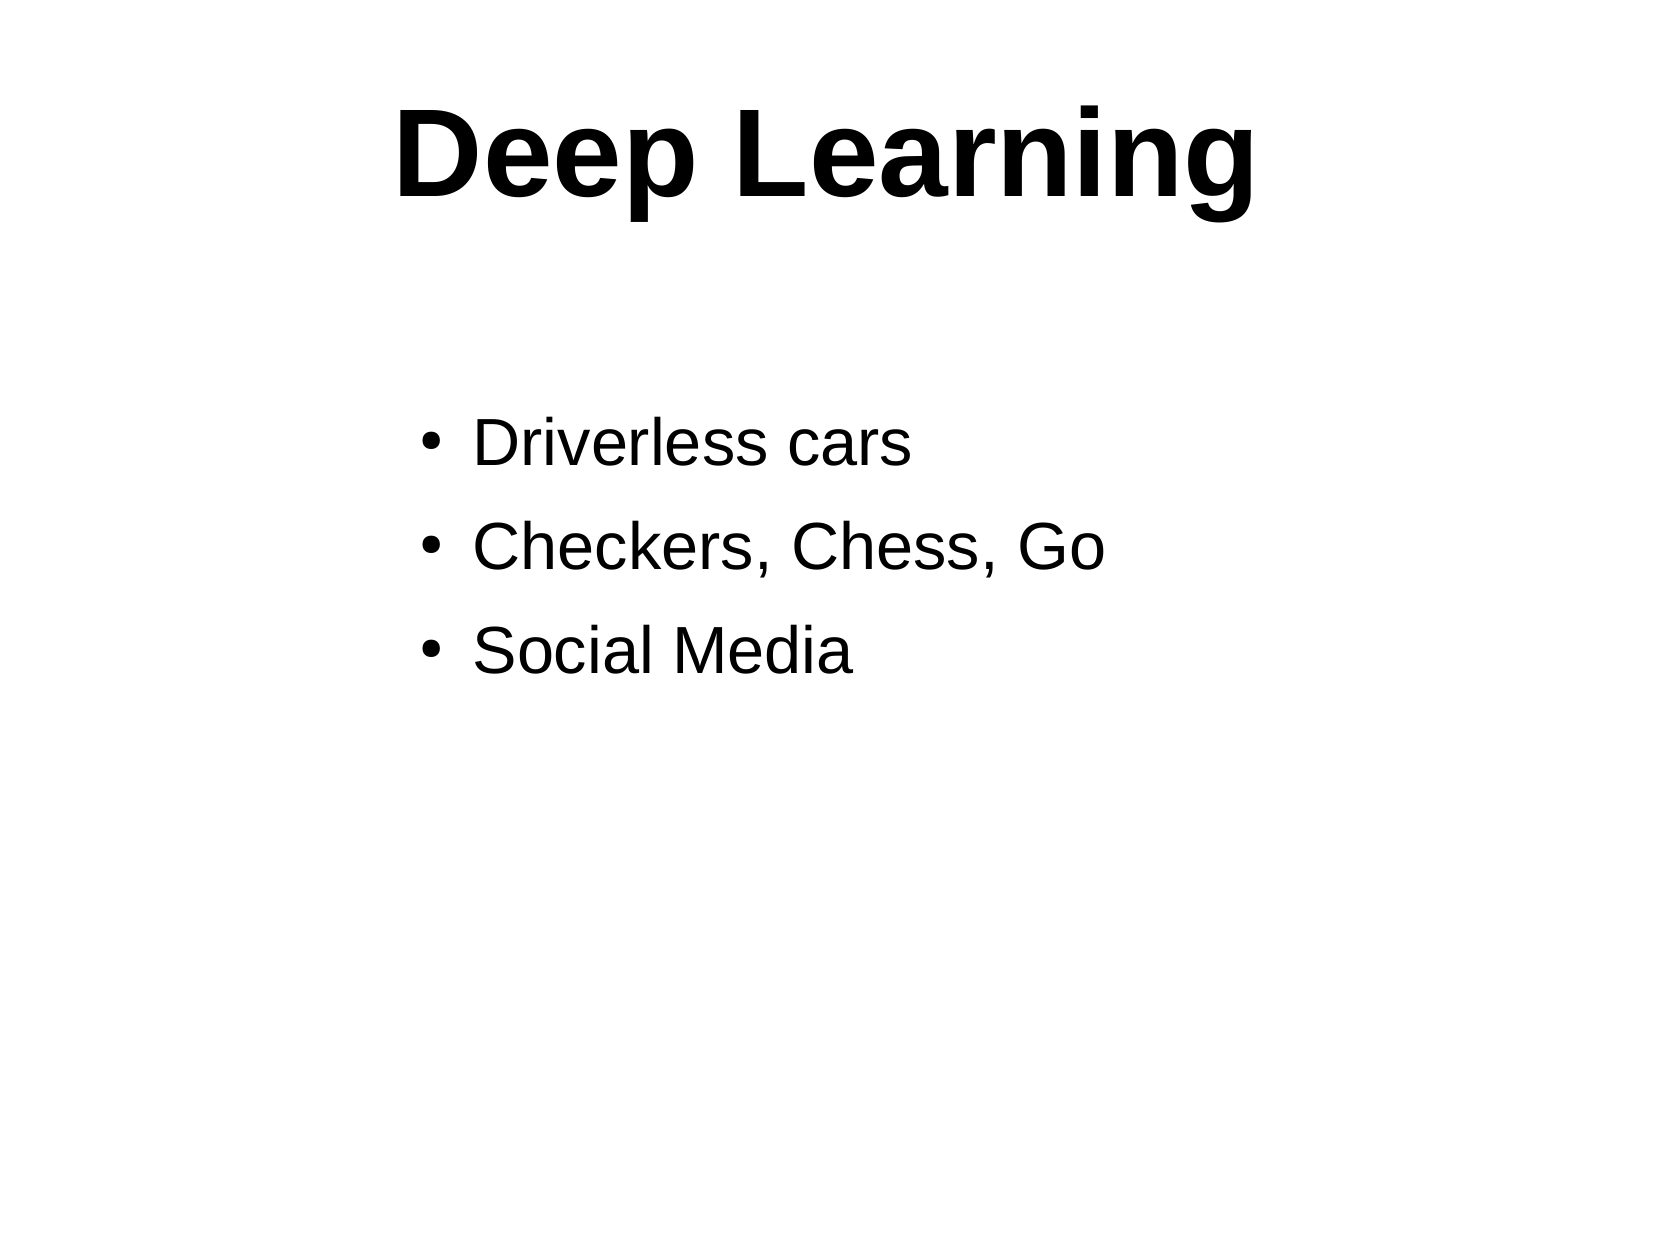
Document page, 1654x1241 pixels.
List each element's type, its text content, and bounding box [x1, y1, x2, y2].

list Driverless cars Checkers, Chess, Go Social Media [401, 404, 1252, 836]
title Deep Learning [82, 49, 1571, 257]
